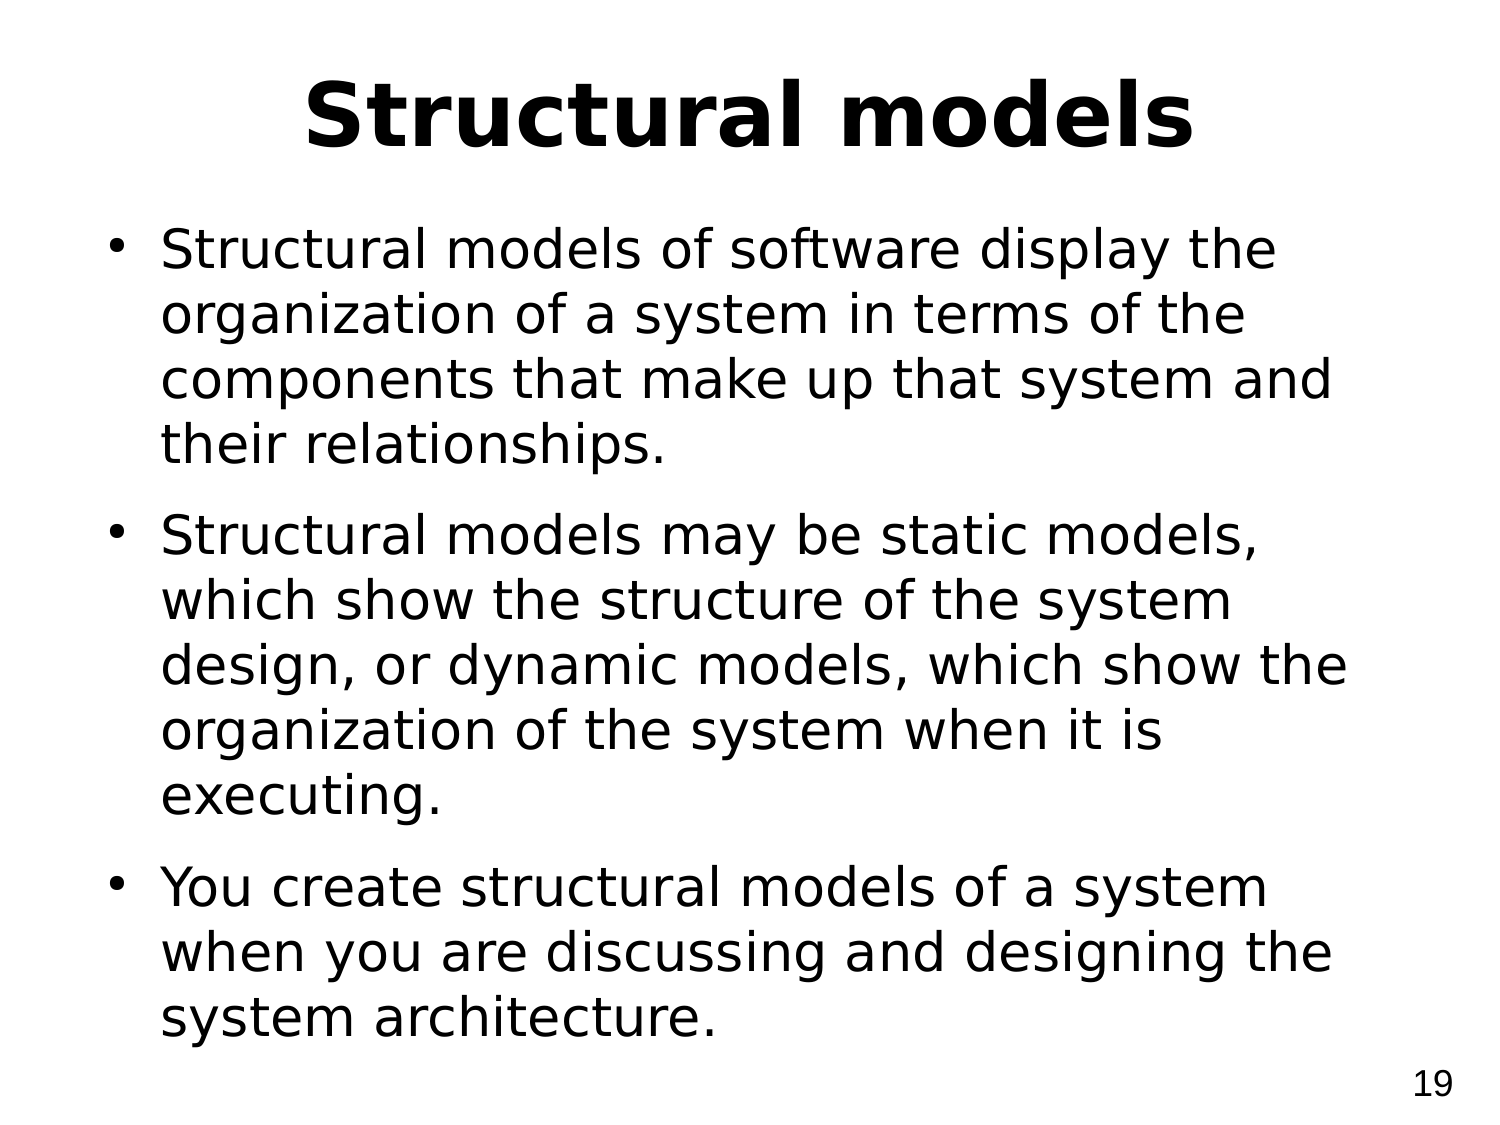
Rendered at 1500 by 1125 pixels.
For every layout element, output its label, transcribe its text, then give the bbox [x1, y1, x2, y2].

title Structural models [75, 44, 1425, 177]
list Structural models of software display the organization of a system in terms of the components that make up that system and their relationships. Structural models may be static models, which show the structure of the system design, or dynamic models, which show the organization of the system when it is executing. You create structural models of a system when you are discussing and designing the system architecture. [75, 206, 1425, 1093]
